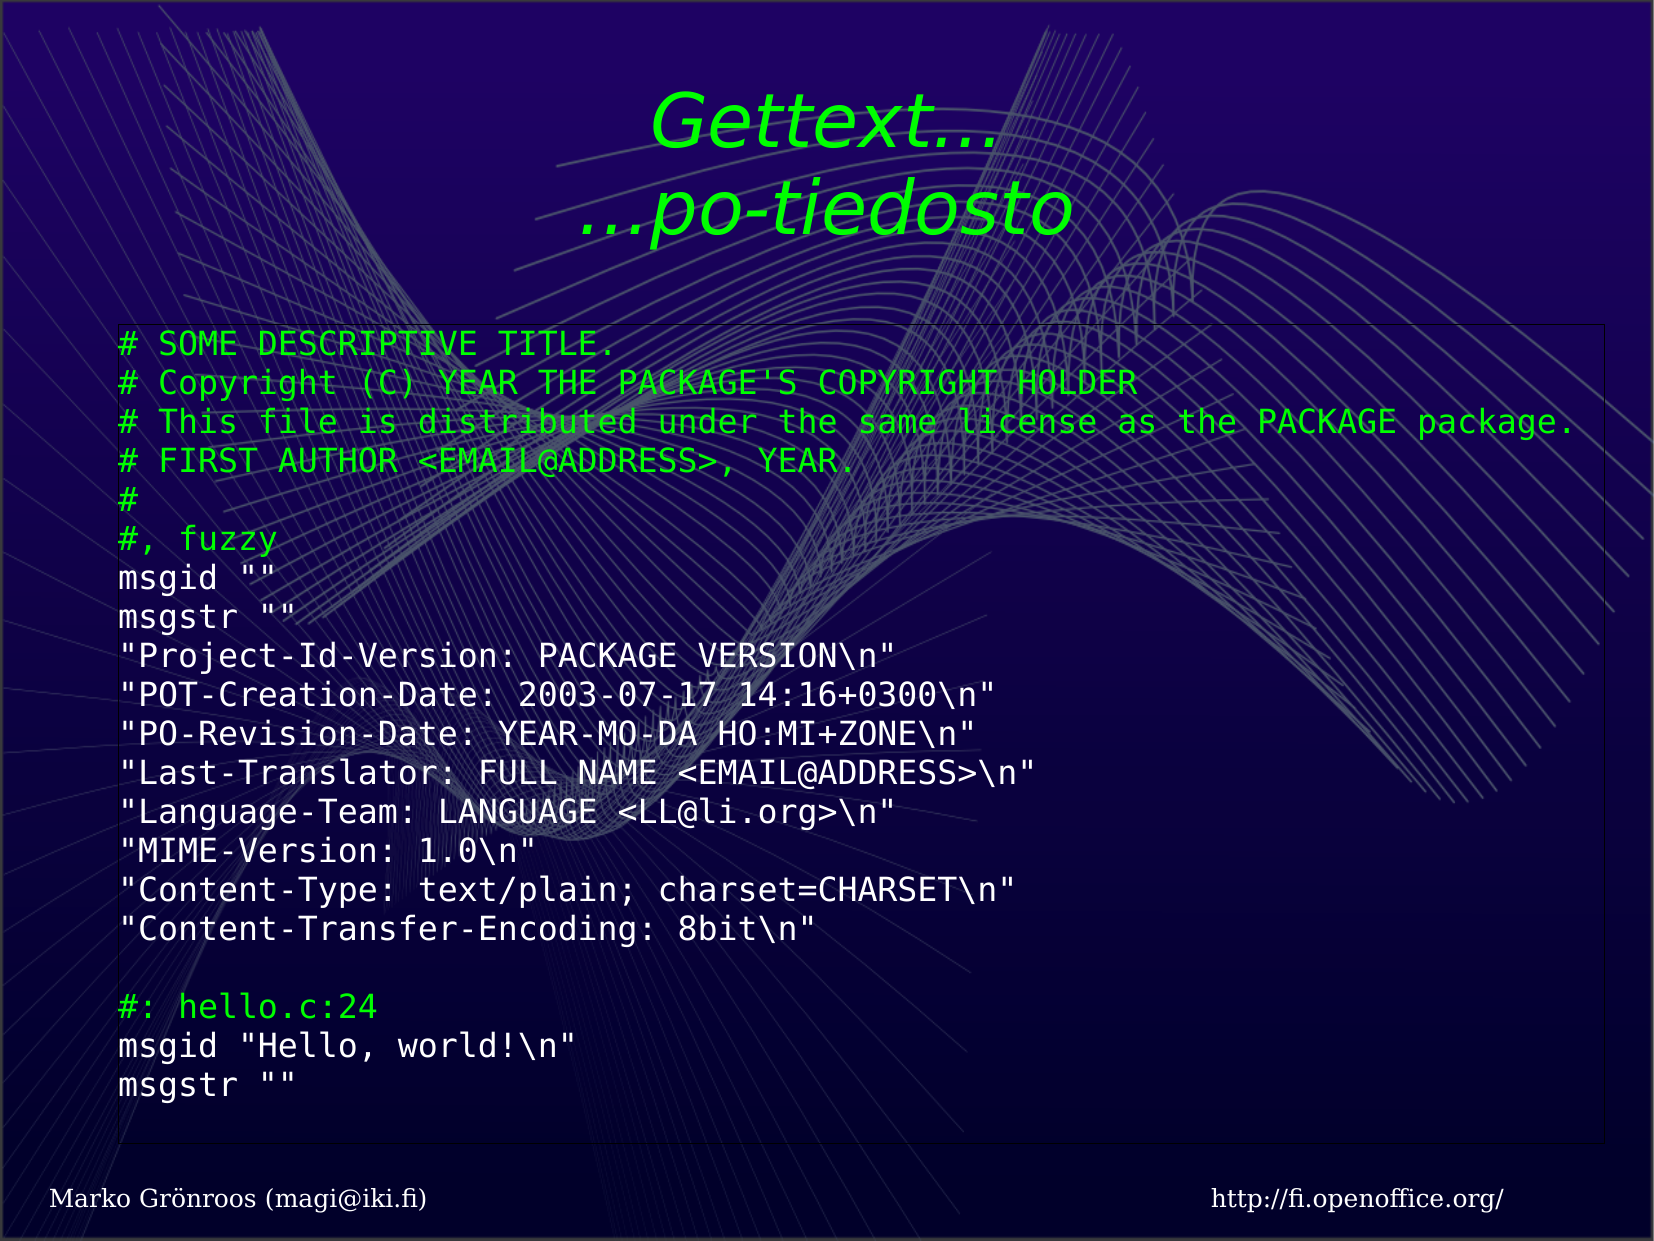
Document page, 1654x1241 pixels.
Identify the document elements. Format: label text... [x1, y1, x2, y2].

picture [0, 0, 1654, 1241]
title Gettext... ...po-tiedosto [121, 61, 1534, 269]
text_box # SOME DESCRIPTIVE TITLE. # Copyright (C) YEAR THE PACKAGE'S COPYRIGHT HOLDER # This file is distributed under the same license as the PACKAGE package. # FIRST AUTHOR <EMAIL@ADDRESS>, YEAR. # #, fuzzy msgid "" msgstr "" "Project-Id-Version: PACKAGE VERSION\n" "POT-Creation-Date: 2003-07-17 14:16+0300\n" "PO-Revision-Date: YEAR-MO-DA HO:MI+ZONE\n" "Last-Translator: FULL NAME <EMAIL@ADDRESS>\n" "Language-Team: LANGUAGE <LL@li.org>\n" "MIME-Version: 1.0\n" "Content-Type: text/plain; charset=CHARSET\n" "Content-Transfer-Encoding: 8bit\n" #: hello.c:24 msgid "Hello, world!\n" msgstr "" [118, 324, 1605, 1144]
